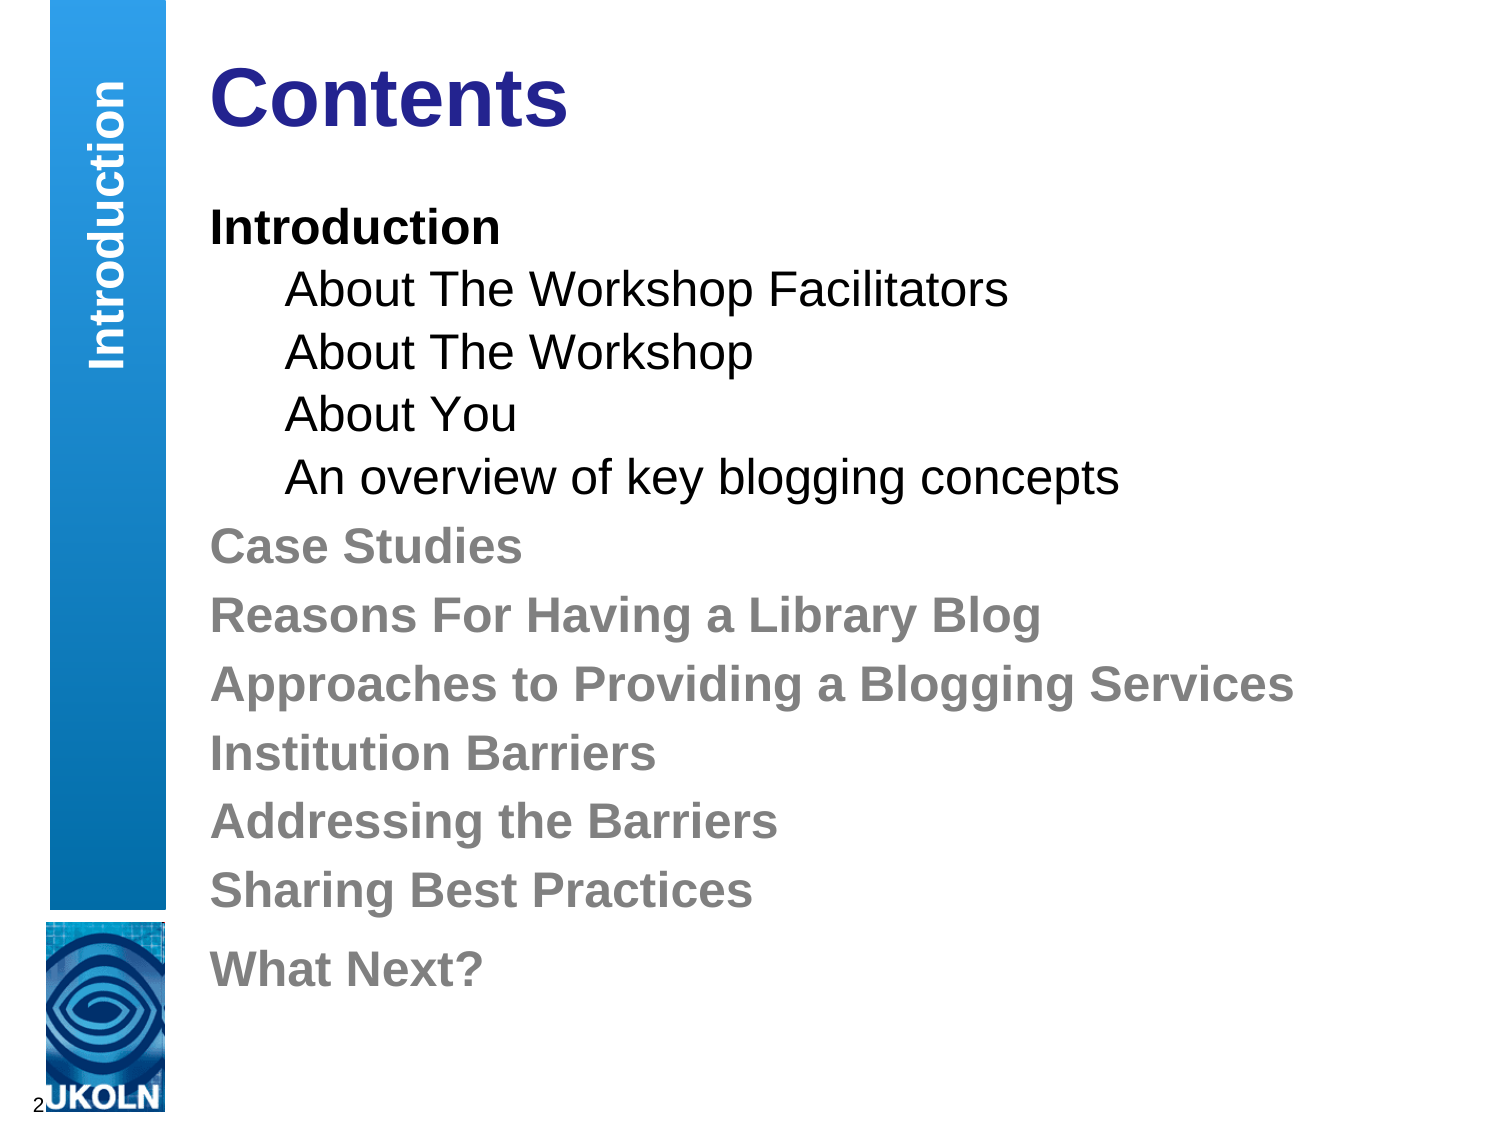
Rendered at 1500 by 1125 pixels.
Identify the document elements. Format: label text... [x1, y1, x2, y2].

text_box Introduction [70, 64, 142, 387]
picture [46, 922, 165, 1112]
picture [46, 922, 58, 927]
title Contents [194, 39, 1447, 156]
list Introduction About The Workshop Facilitators About The Workshop About You An overview of key blogging concepts Case Studies Reasons For Having a Library Blog Approaches to Providing a Blogging Services Institution Barriers Addressing the Barriers Sharing Best Practices What Next? [194, 196, 1472, 1125]
